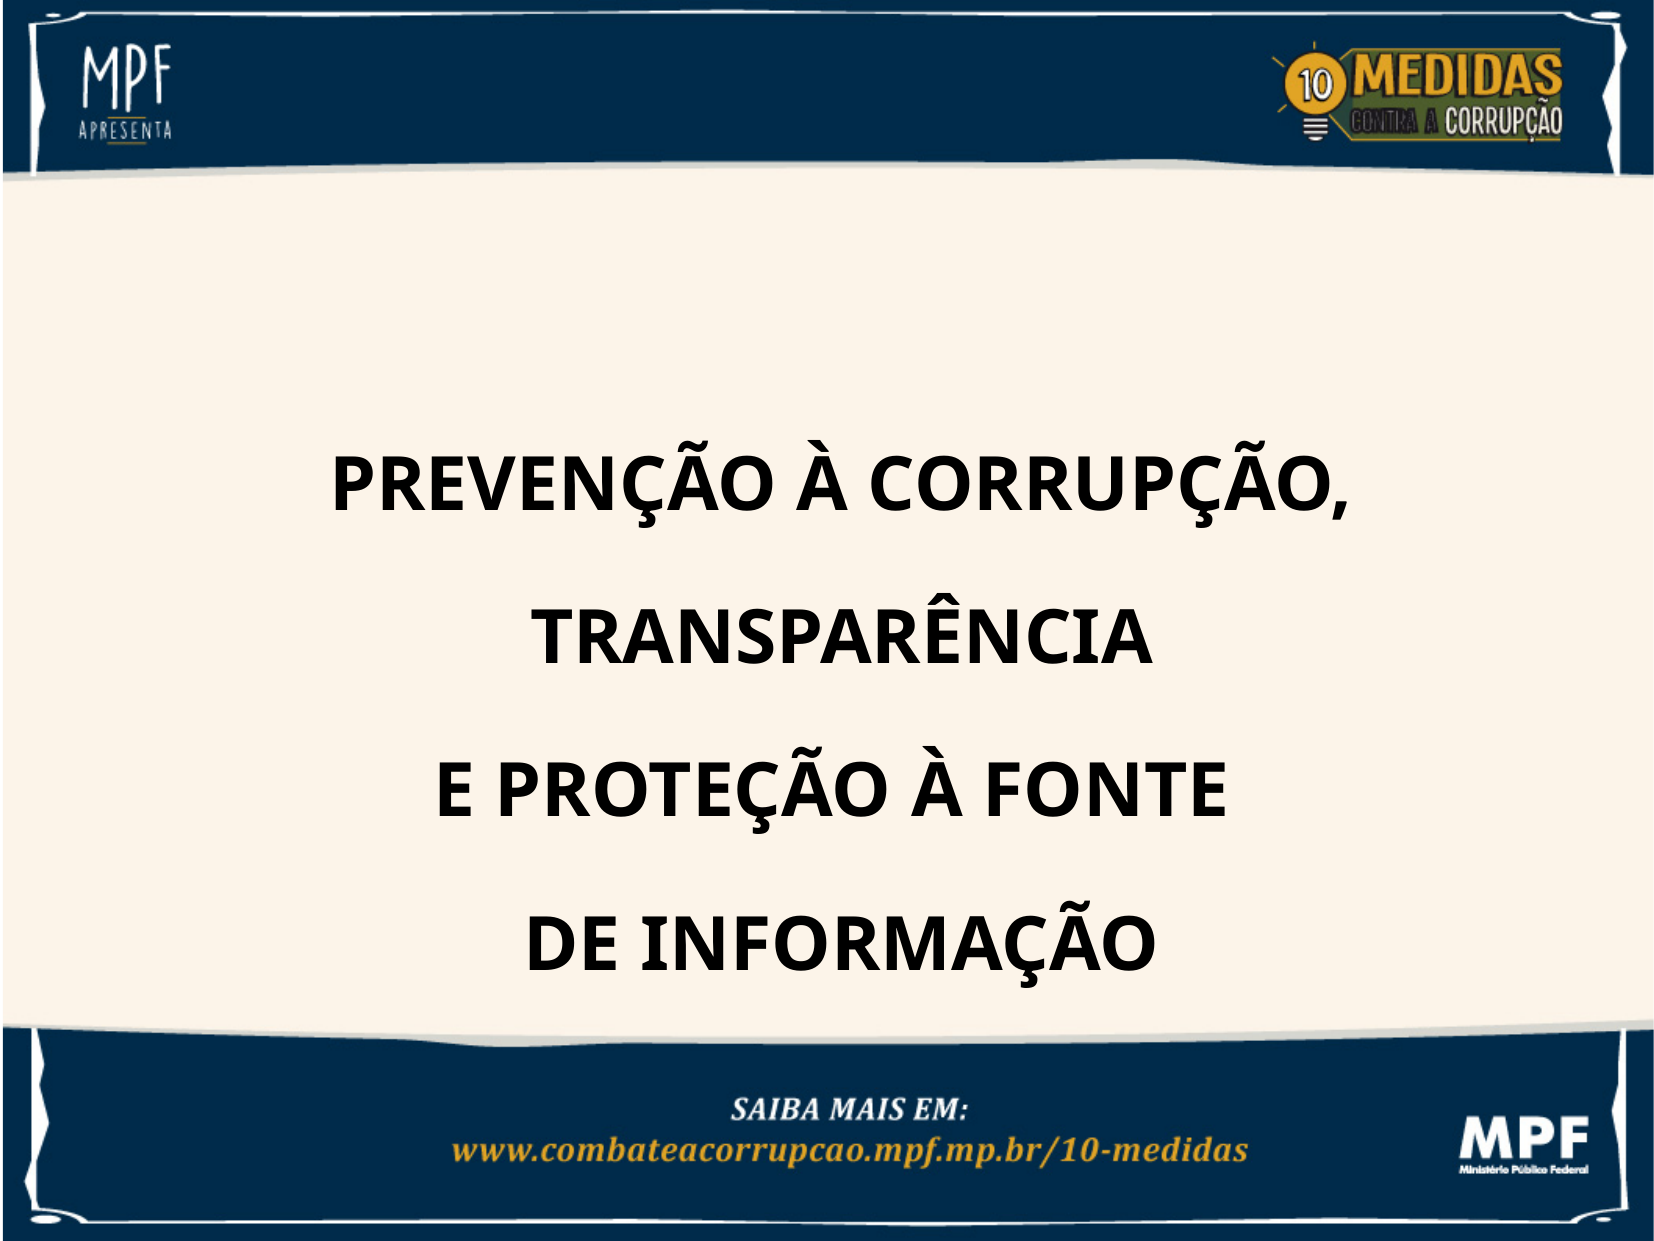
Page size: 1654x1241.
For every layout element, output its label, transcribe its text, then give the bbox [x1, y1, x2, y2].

text_box PREVENÇÃO À CORRUPÇÃO, TRANSPARÊNCIA E PROTEÇÃO À FONTE DE INFORMAÇÃO [59, 371, 1625, 869]
picture [2, 0, 1654, 1241]
